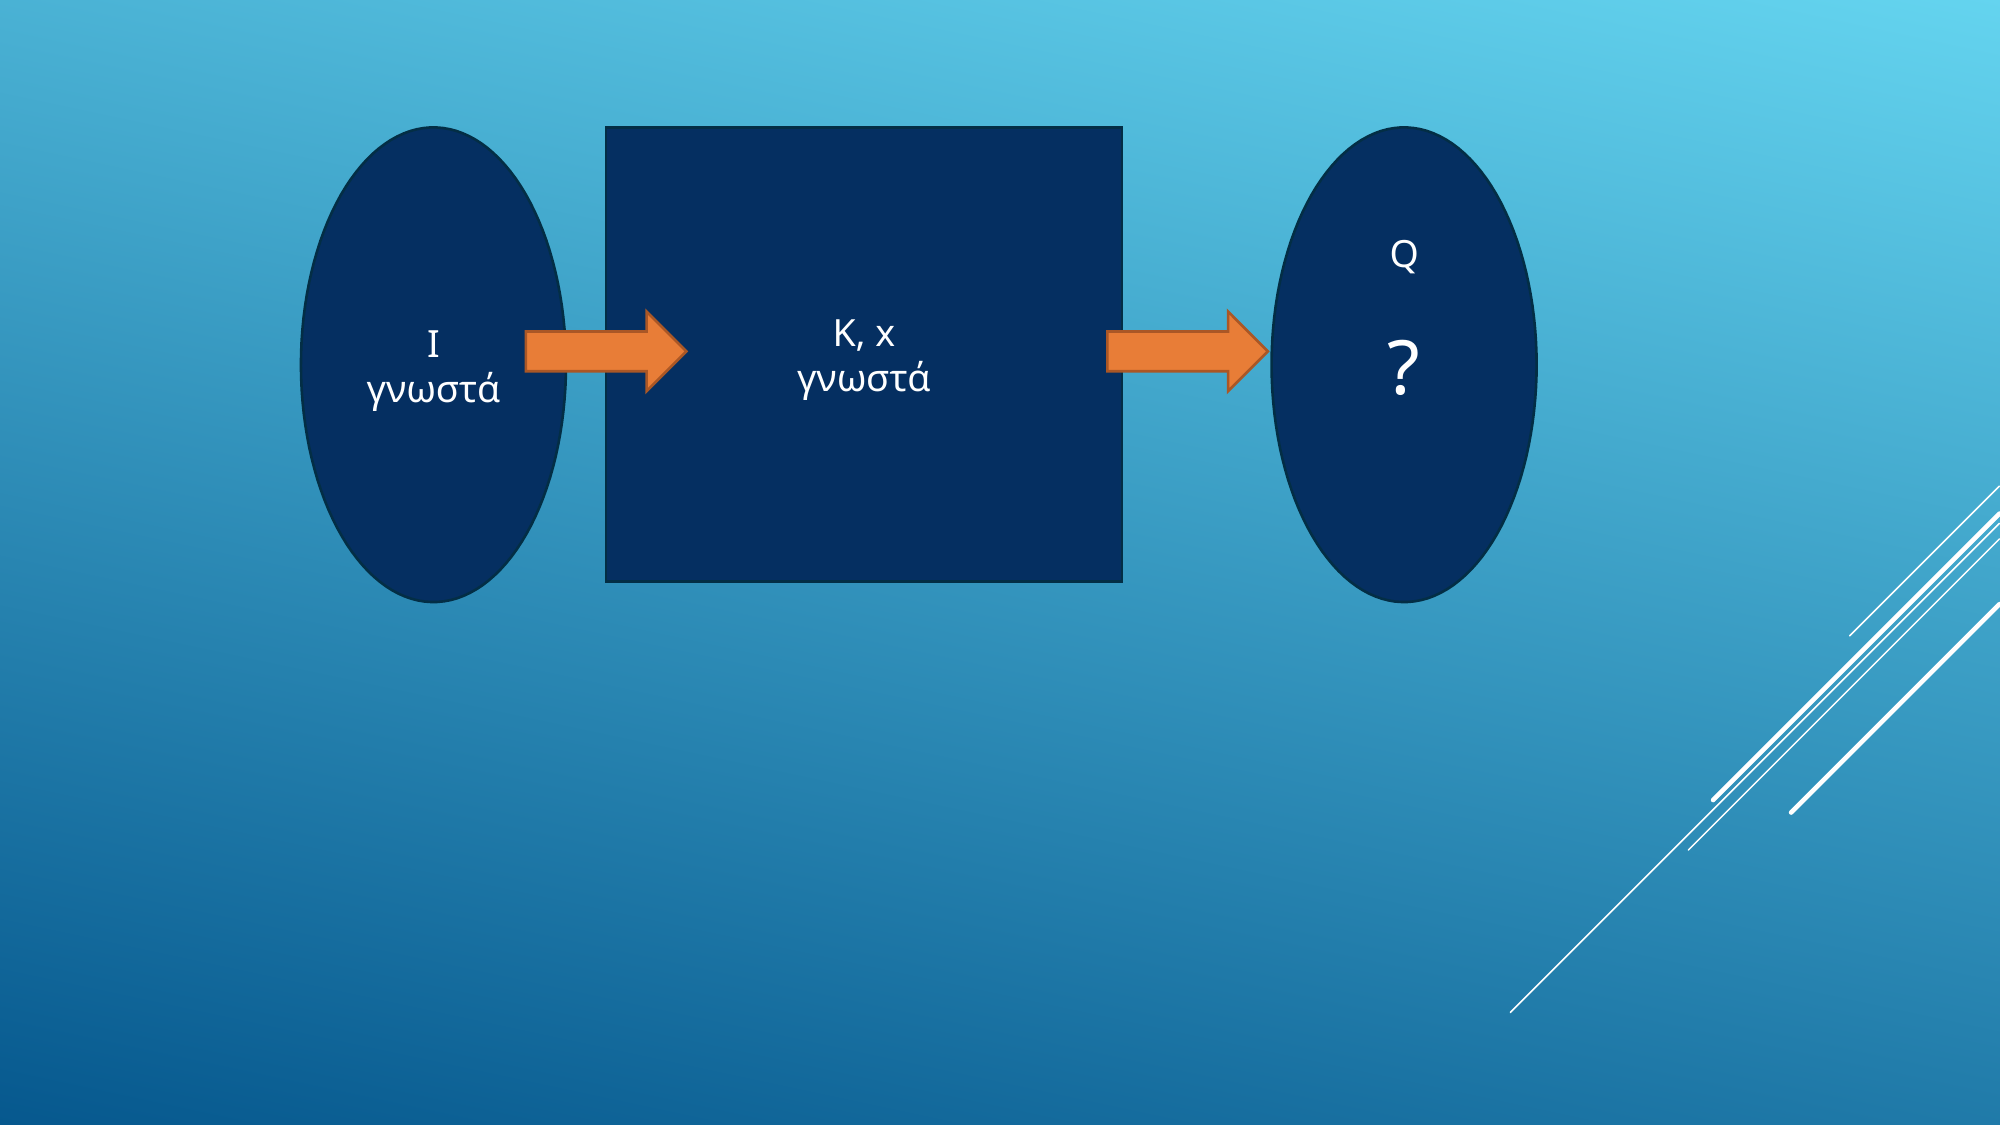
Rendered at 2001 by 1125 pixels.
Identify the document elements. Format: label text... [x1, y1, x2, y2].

text_box I γνωστά [300, 127, 566, 603]
text_box [1107, 311, 1268, 392]
text_box [525, 311, 687, 392]
text_box Q ? [1271, 127, 1537, 603]
text_box K, x γνωστά [606, 127, 1122, 582]
